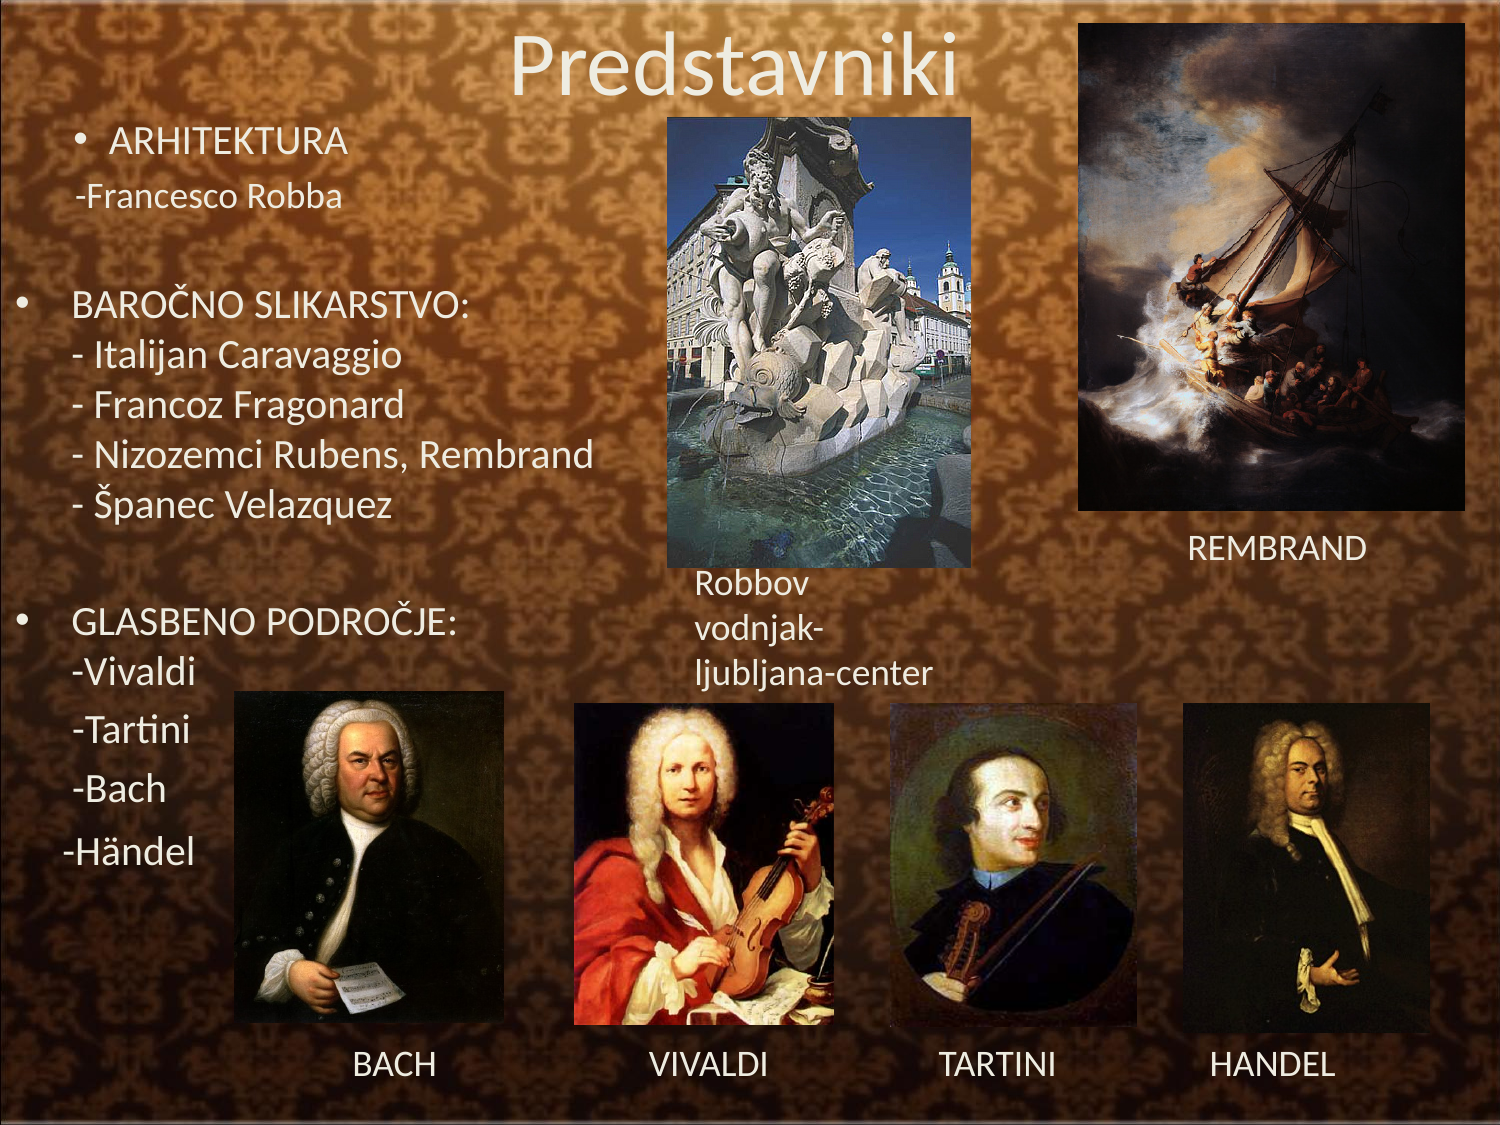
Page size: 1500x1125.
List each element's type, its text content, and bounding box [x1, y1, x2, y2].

text_box REMBRAND [1101, 515, 1454, 576]
text_box Robbov vodnjak-ljubljana-center [679, 550, 961, 701]
text_box ARHITEKTURA [58, 105, 375, 171]
picture [0, 0, 1500, 1125]
list BAROČNO SLIKARSTVO: - Italijan Caravaggio - Francoz Fragonard - Nizozemci Rubens, Rembrand - Španec Velazquez GLASBENO PODROČJE: -Vivaldi -Tartini -Bach -Händel [0, 269, 1350, 1012]
title Predstavniki [70, 0, 1421, 153]
text_box BACH VIVALDI TARTINI HANDEL [269, 1031, 1395, 1092]
text_box -Francesco Robba [60, 171, 359, 224]
